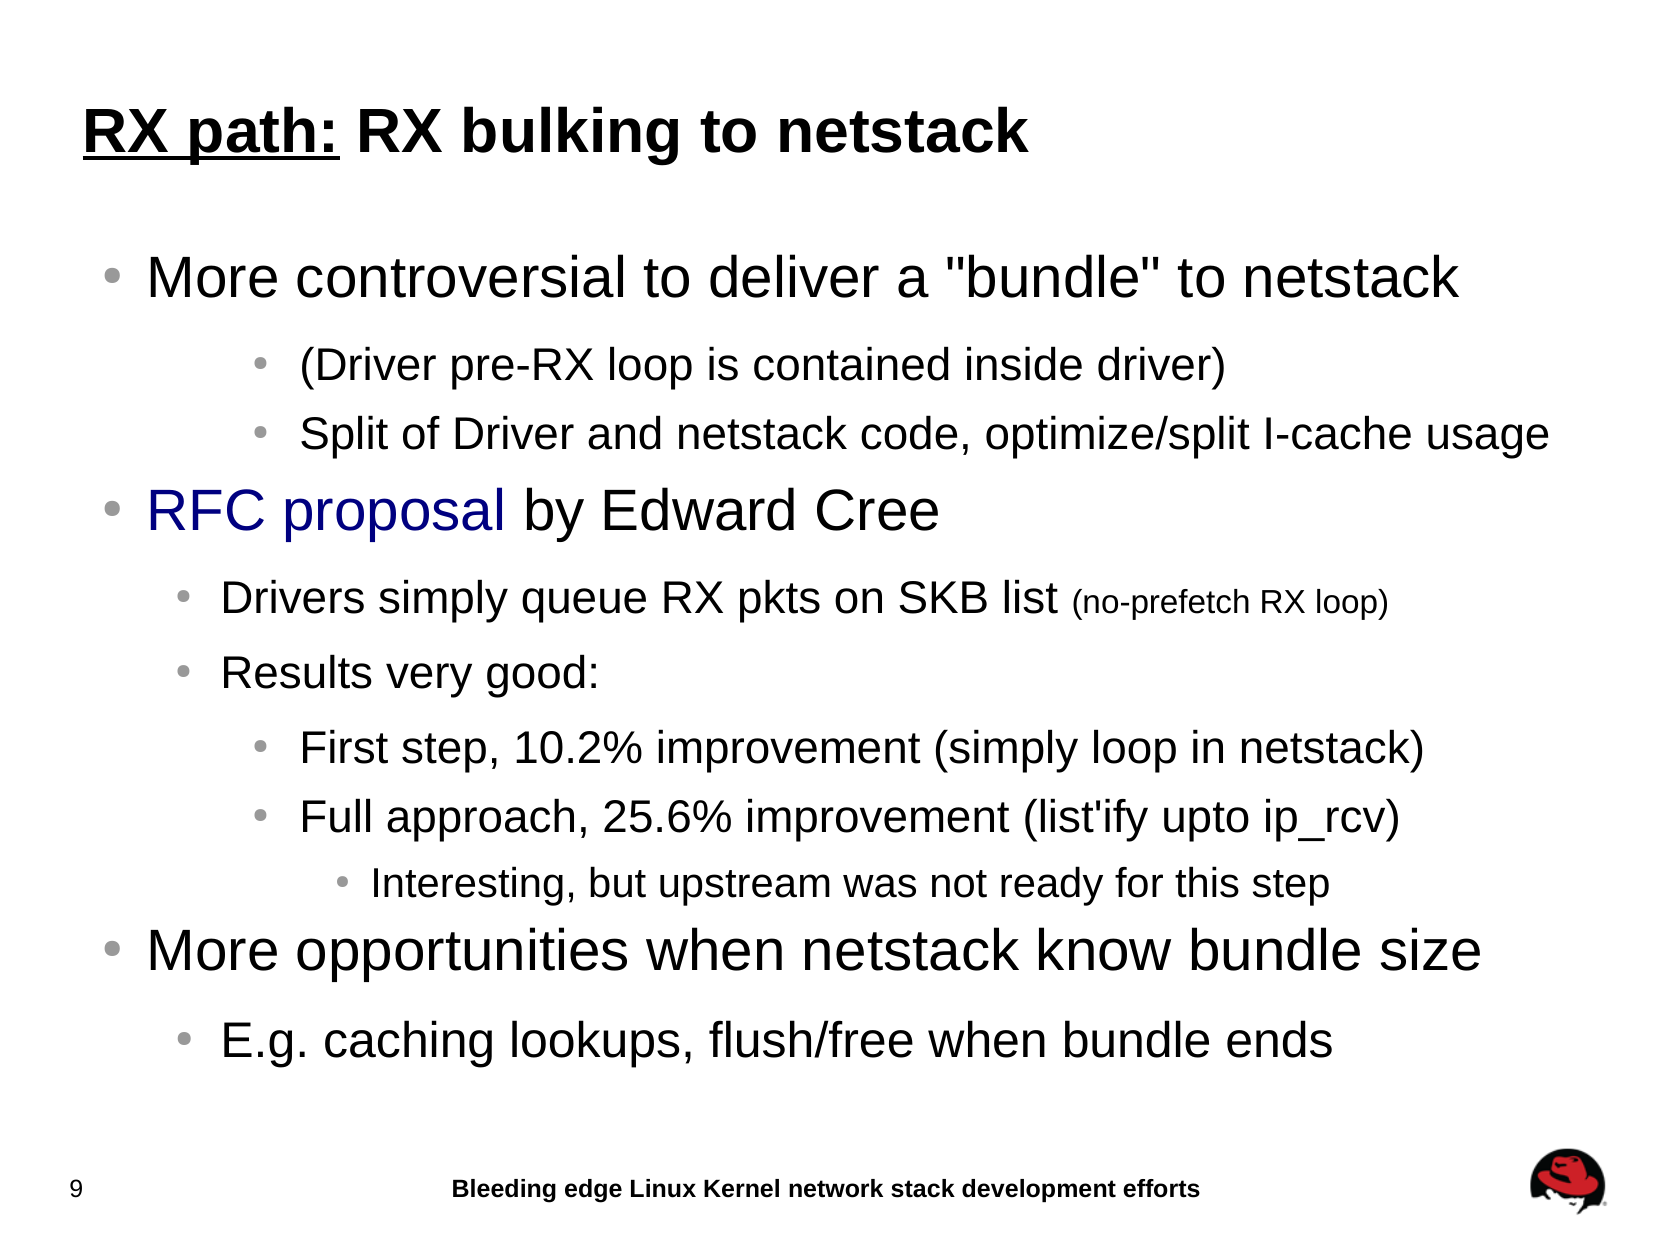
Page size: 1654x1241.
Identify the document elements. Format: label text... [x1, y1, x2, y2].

title RX path: RX bulking to netstack [82, 37, 1571, 226]
list More controversial to deliver a "bundle" to netstack (Driver pre-RX loop is contained inside driver) Split of Driver and netstack code, optimize/split I-cache usage RFC proposal by Edward Cree Drivers simply queue RX pkts on SKB list (no-prefetch RX loop) Results very good: First step, 10.2% improvement (simply loop in netstack) Full approach, 25.6% improvement (list'ify upto ip_rcv) Interesting, but upstream was not ready for this step More opportunities when netstack know bundle size E.g. caching lookups, flush/free when bundle ends [86, 244, 1576, 1069]
picture [1529, 1146, 1613, 1224]
